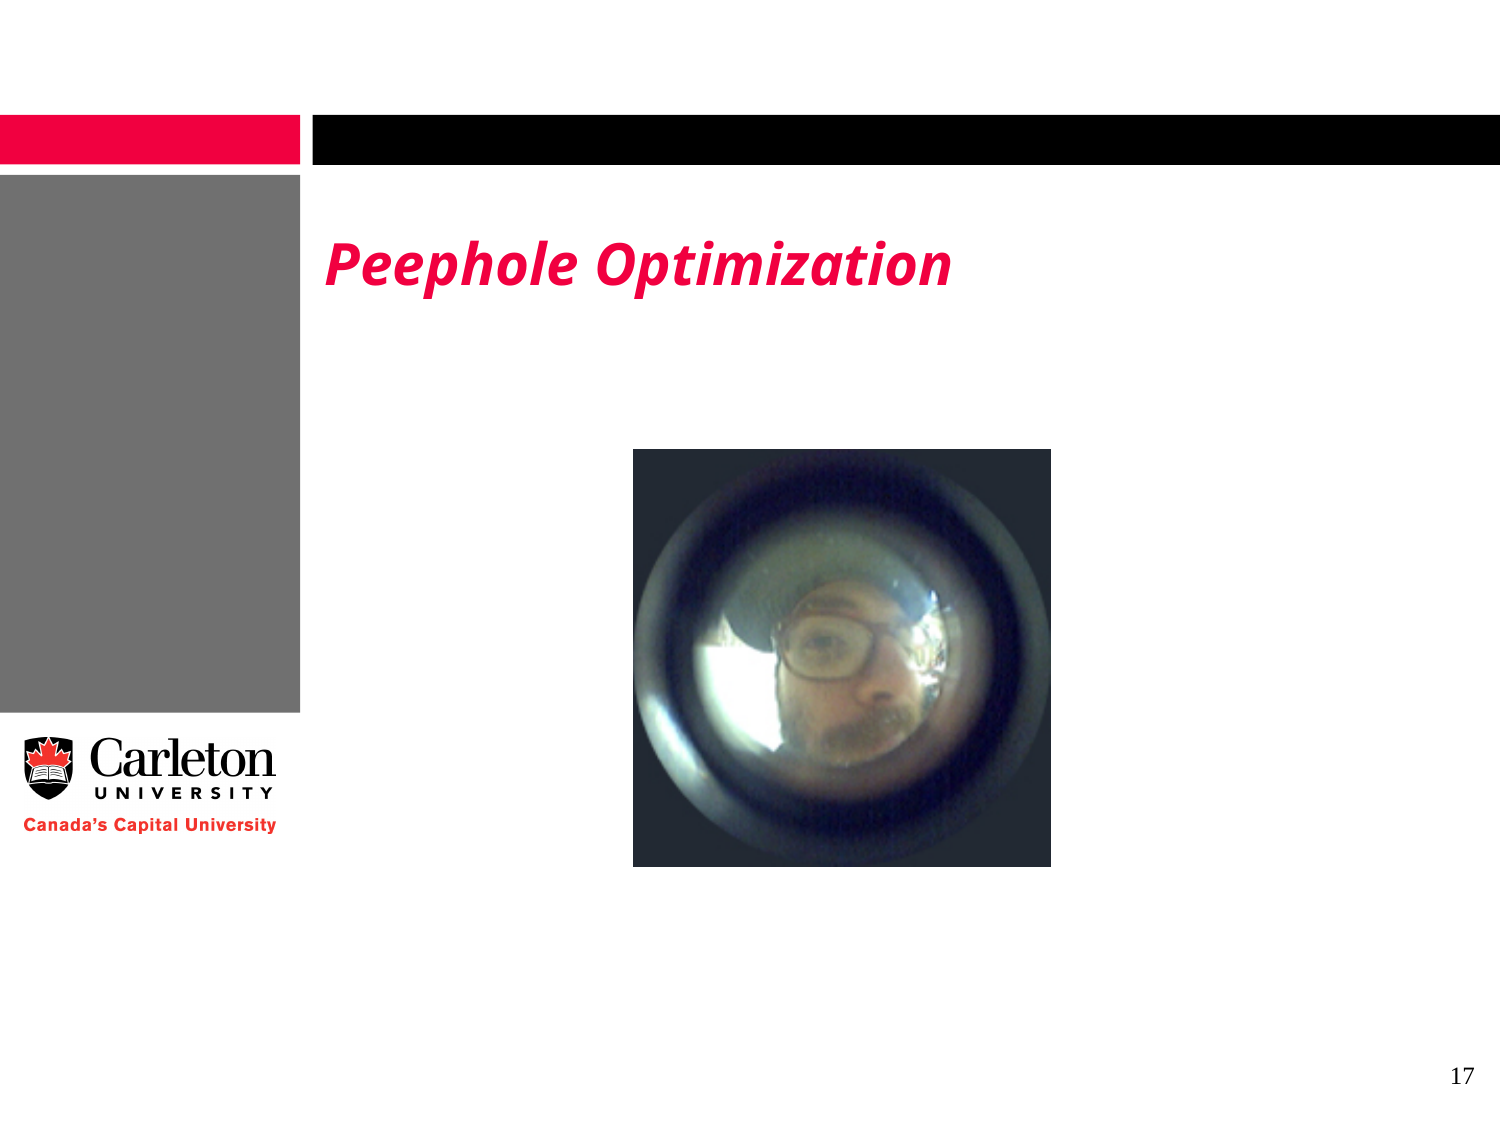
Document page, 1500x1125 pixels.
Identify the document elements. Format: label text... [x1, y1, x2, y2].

picture [24, 737, 276, 834]
title Peephole Optimization [324, 187, 1450, 338]
picture [633, 449, 1051, 867]
